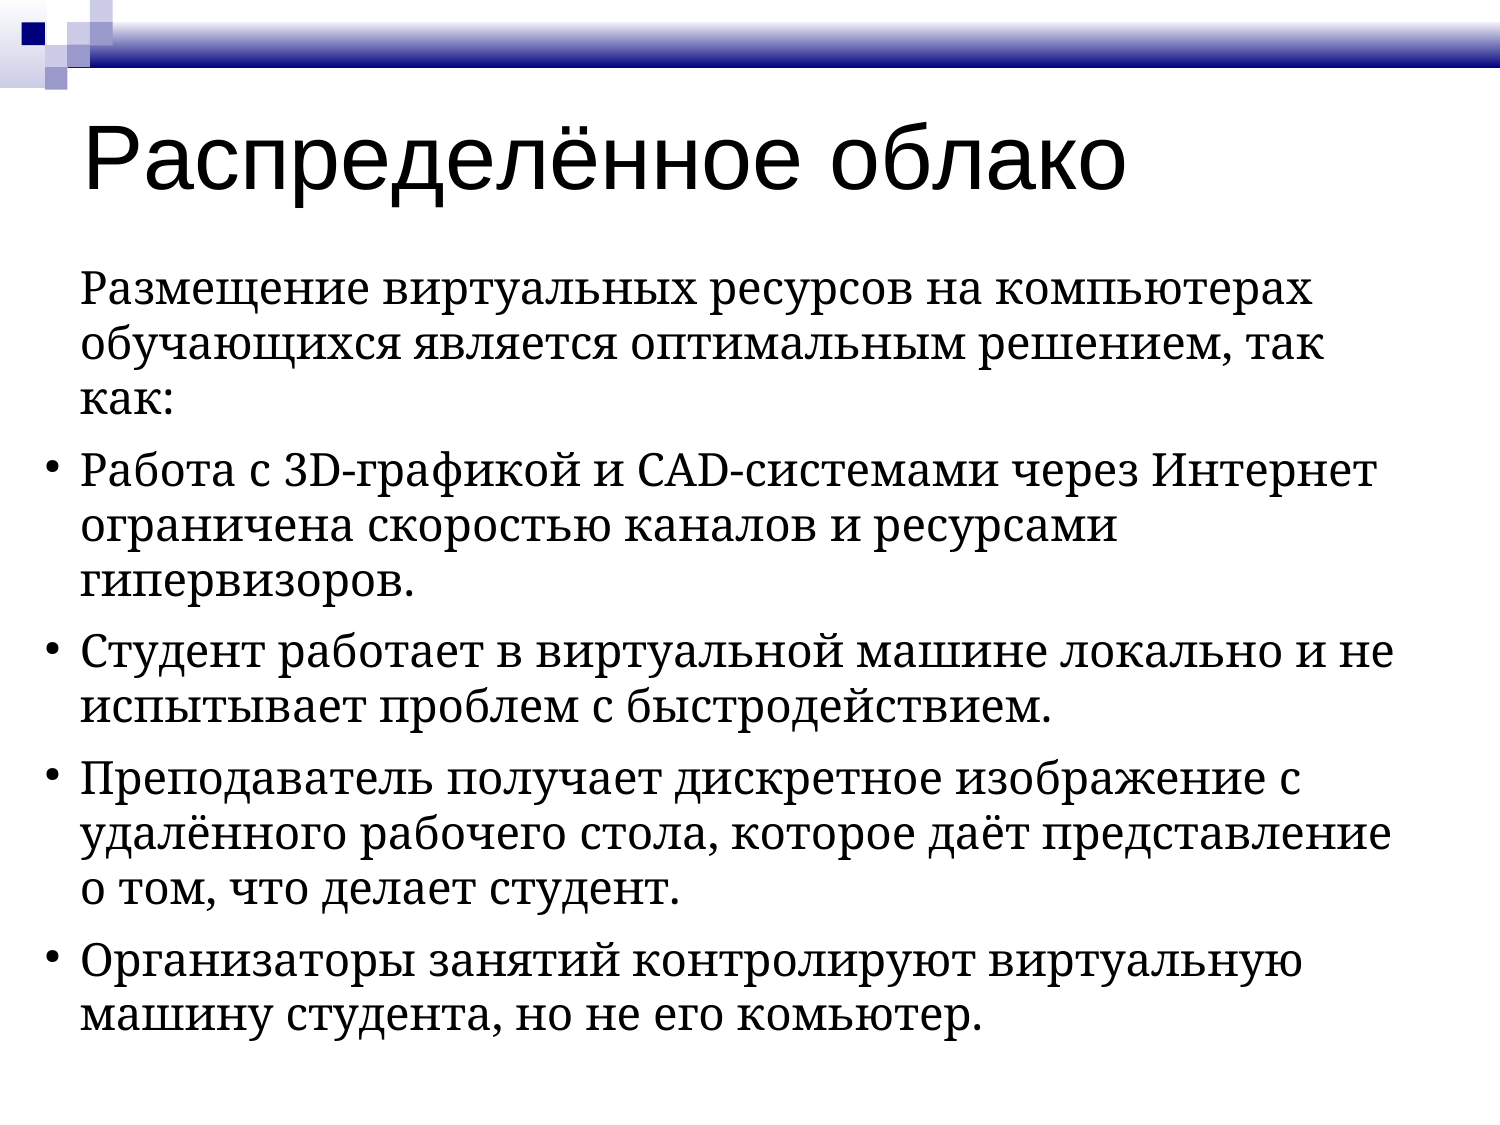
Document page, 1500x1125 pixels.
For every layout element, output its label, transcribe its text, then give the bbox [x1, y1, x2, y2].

text_box Размещение виртуальных ресурсов на компьютерах обучающихся является оптимальным решением, так как: Работа с 3D-графикой и CAD-системами через Интернет ограничена скоростью каналов и ресурсами гипервизоров. Студент работает в виртуальной машине локально и не испытывает проблем с быстродействием. Преподаватель получает дискретное изображение с удалённого рабочего стола, которое даёт представление о том, что делает студент. Организаторы занятий контролируют виртуальную машину студента, но не его комьютер. [29, 251, 1418, 1093]
title Распределённое облако [67, 90, 1418, 216]
